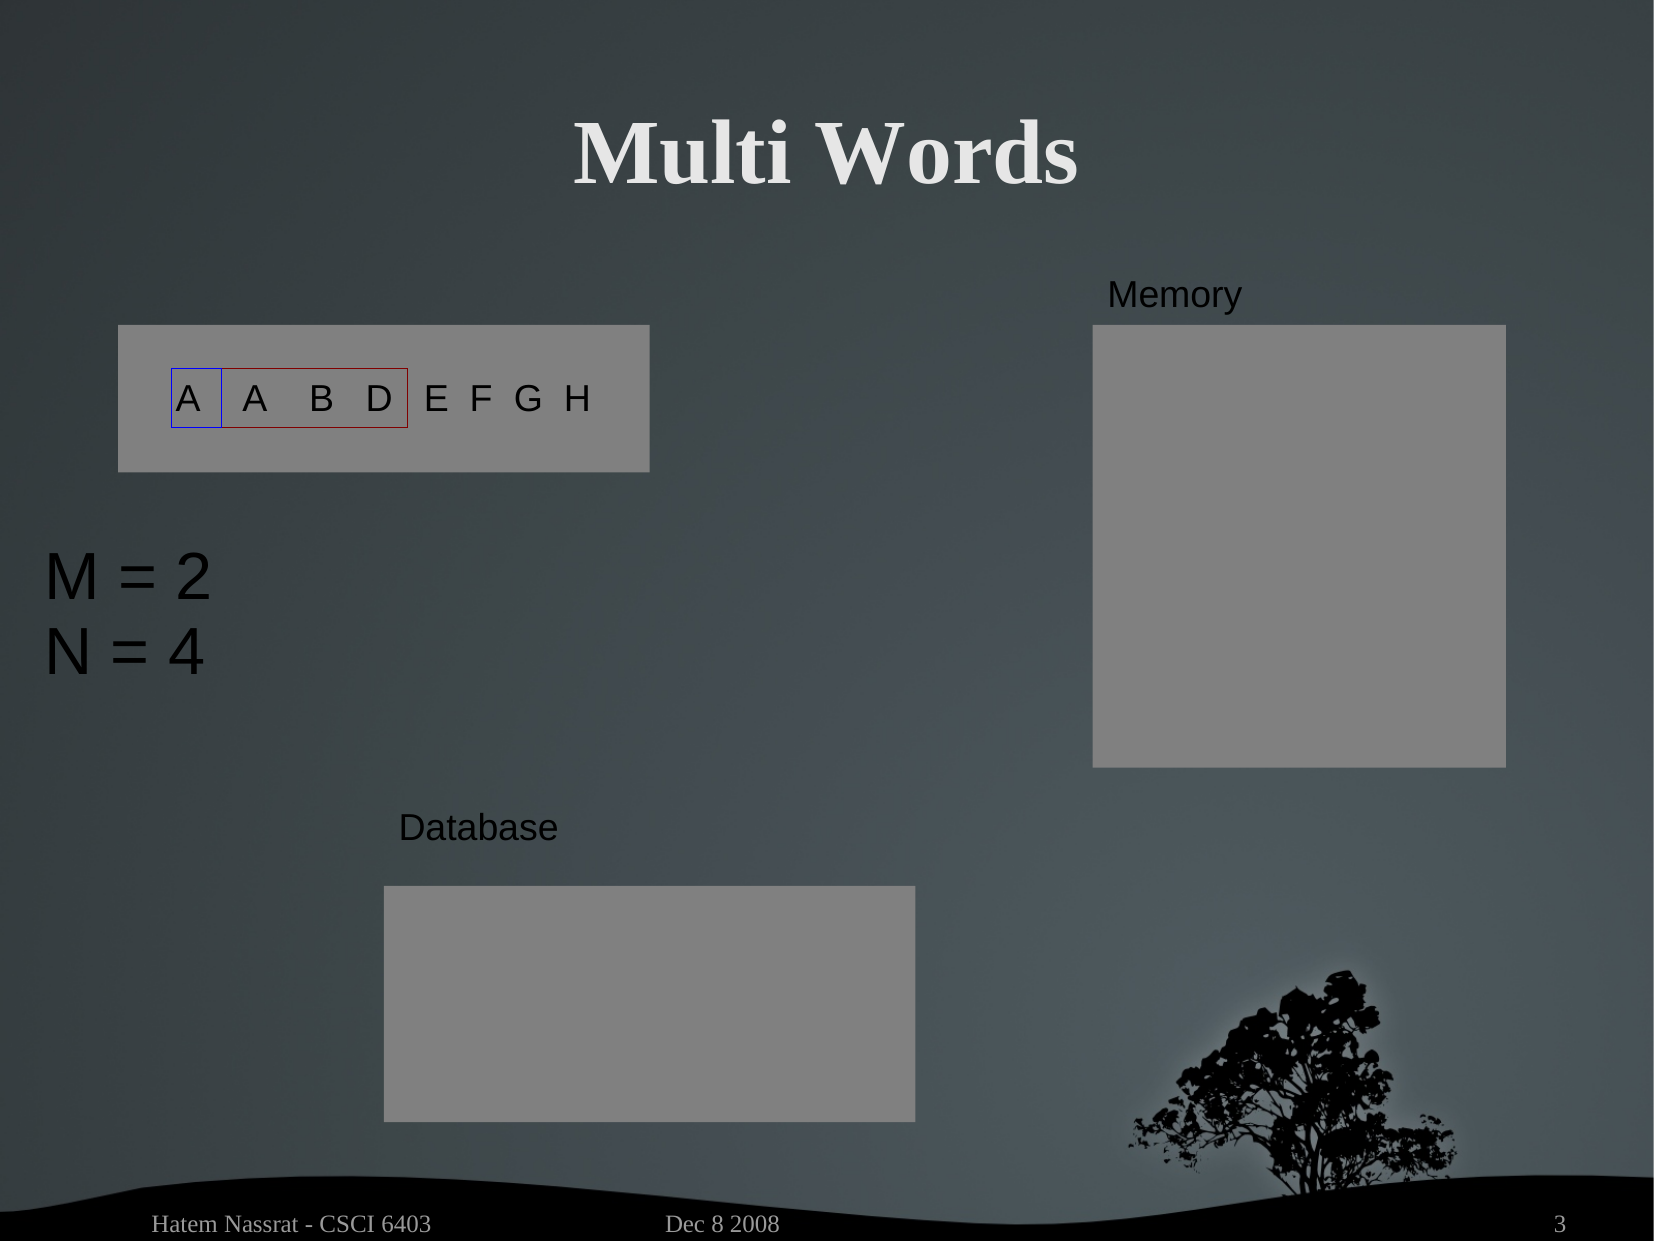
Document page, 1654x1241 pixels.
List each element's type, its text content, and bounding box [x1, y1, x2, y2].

picture [0, 0, 1654, 1241]
text_box [383, 885, 916, 1123]
text_box M = 2 N = 4 [29, 531, 237, 695]
text_box Database [383, 799, 591, 857]
text_box A A B D E F G H [118, 324, 650, 473]
text_box [1092, 324, 1506, 768]
text_box Memory [1092, 265, 1258, 323]
title Multi Words [82, 49, 1571, 257]
